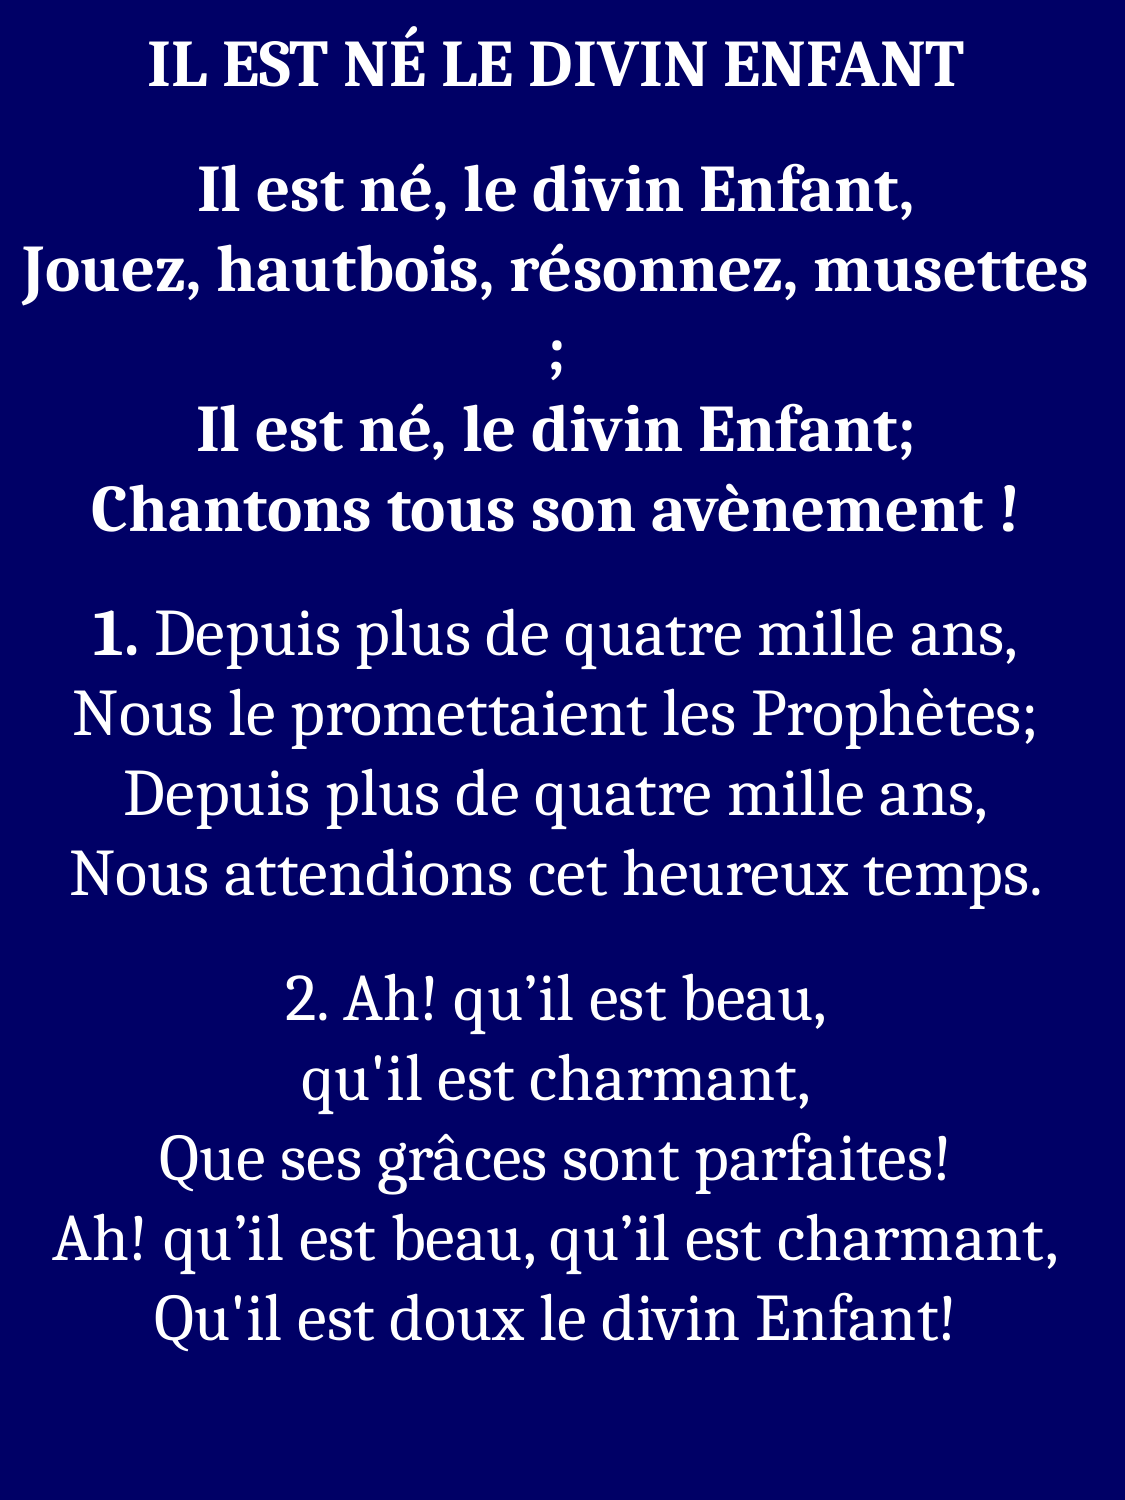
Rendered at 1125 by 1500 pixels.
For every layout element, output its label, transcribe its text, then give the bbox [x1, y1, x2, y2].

text_box IL EST NÉ LE DIVIN ENFANT Il est né, le divin Enfant, Jouez, hautbois, résonnez, musettes ; Il est né, le divin Enfant; Chantons tous son avènement ! 1. Depuis plus de quatre mille ans, Nous le promettaient les Prophètes; Depuis plus de quatre mille ans, Nous attendions cet heureux temps. 2. Ah! qu’il est beau, qu'il est charmant, Que ses grâces sont parfaites! Ah! qu’il est beau, qu’il est charmant, Qu'il est doux le divin Enfant! [3, 11, 1111, 1123]
